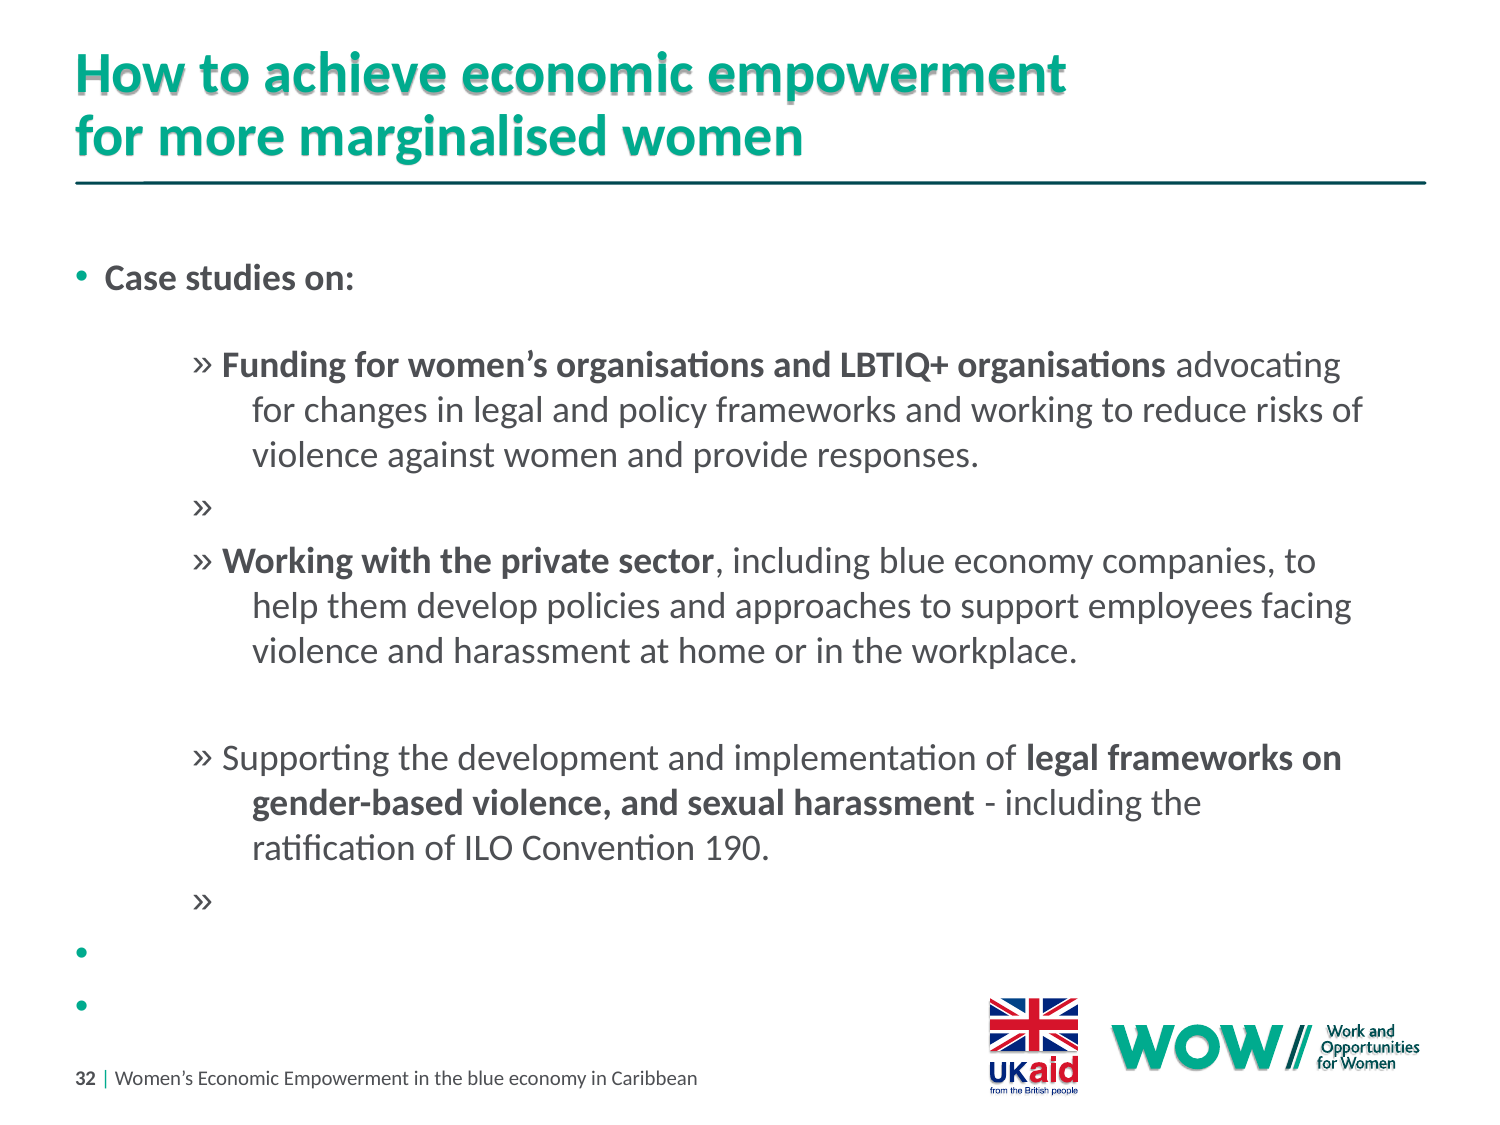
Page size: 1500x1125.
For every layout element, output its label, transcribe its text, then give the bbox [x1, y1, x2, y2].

text_box 32 | Women’s Economic Empowerment in the blue economy in Caribbean [75, 1032, 852, 1093]
title How to achieve economic empowerment for more marginalised women [75, 51, 1424, 165]
text_box Case studies on: Funding for women’s organisations and LBTIQ+ organisations advocating for changes in legal and policy frameworks and working to reduce risks of violence against women and provide responses. Working with the private sector, including blue economy companies, to help them develop policies and approaches to support employees facing violence and harassment at home or in the workplace. Supporting the development and implementation of legal frameworks on gender-based violence, and sexual harassment - including the ratification of ILO Convention 190. [75, 253, 1371, 959]
text_box [50, 224, 1399, 677]
